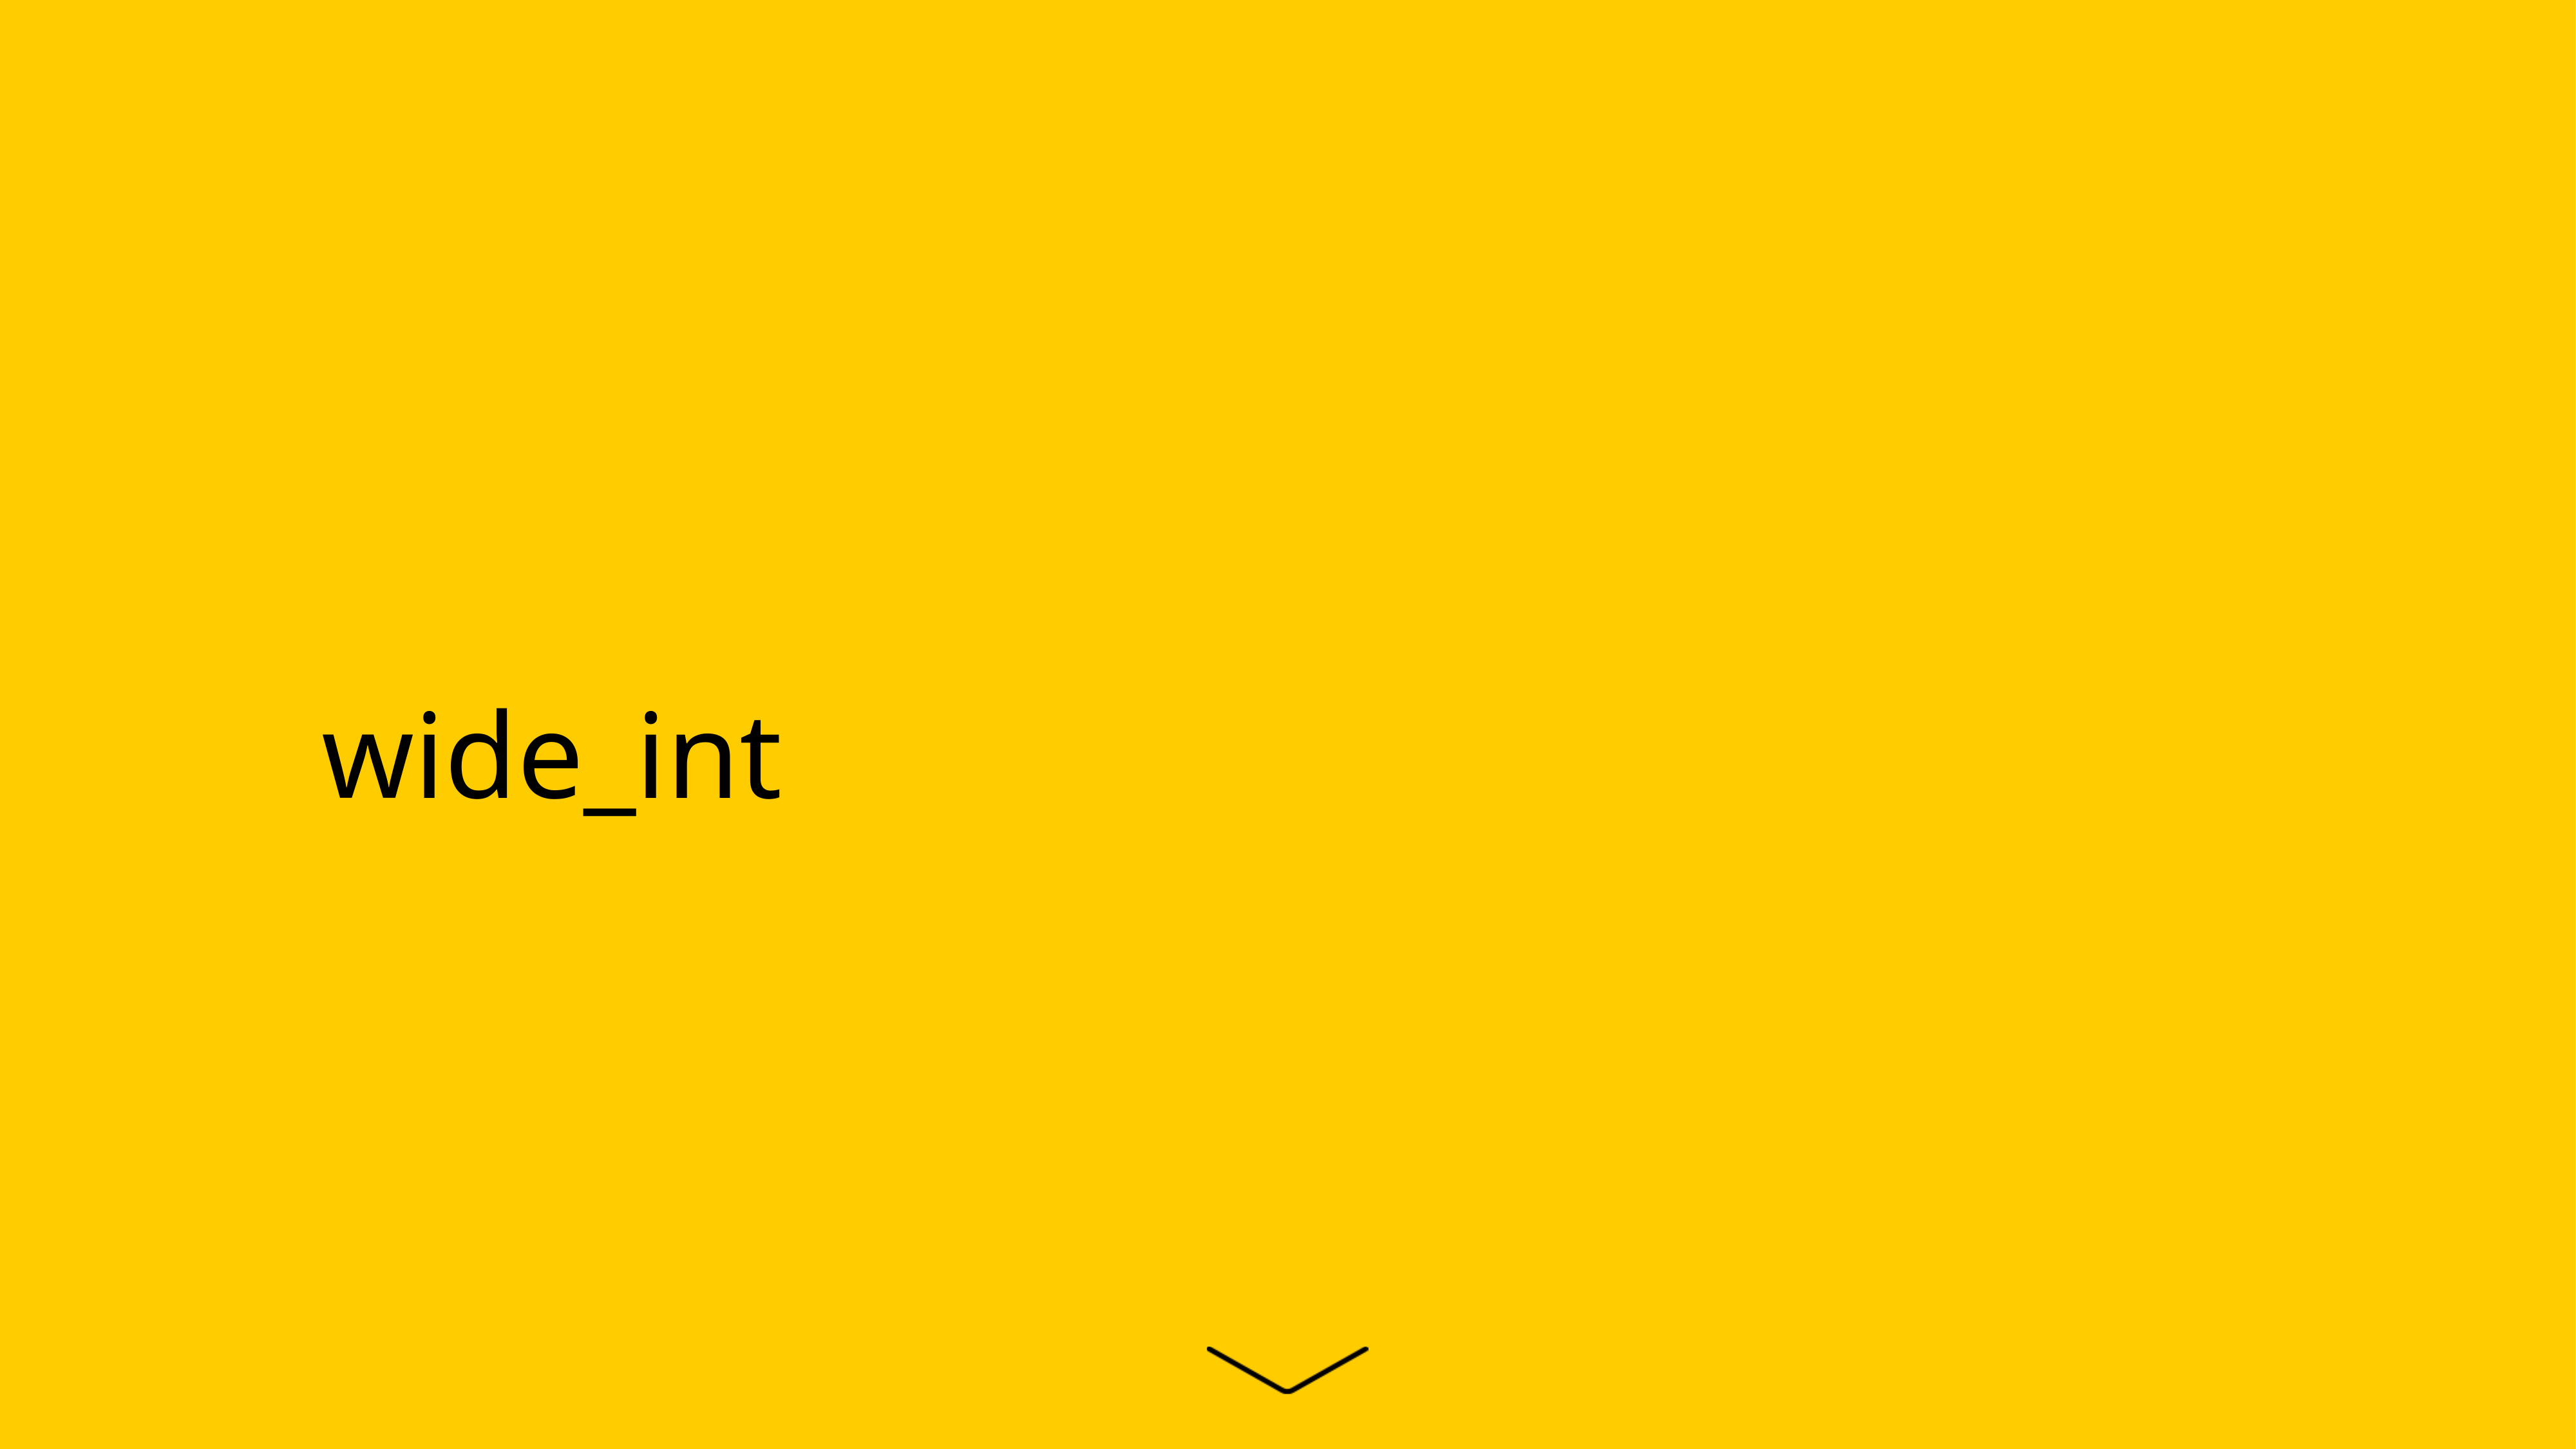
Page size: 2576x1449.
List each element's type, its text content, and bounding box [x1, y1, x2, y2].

picture [1207, 1347, 1368, 1396]
title wide_int [321, 429, 2253, 1074]
